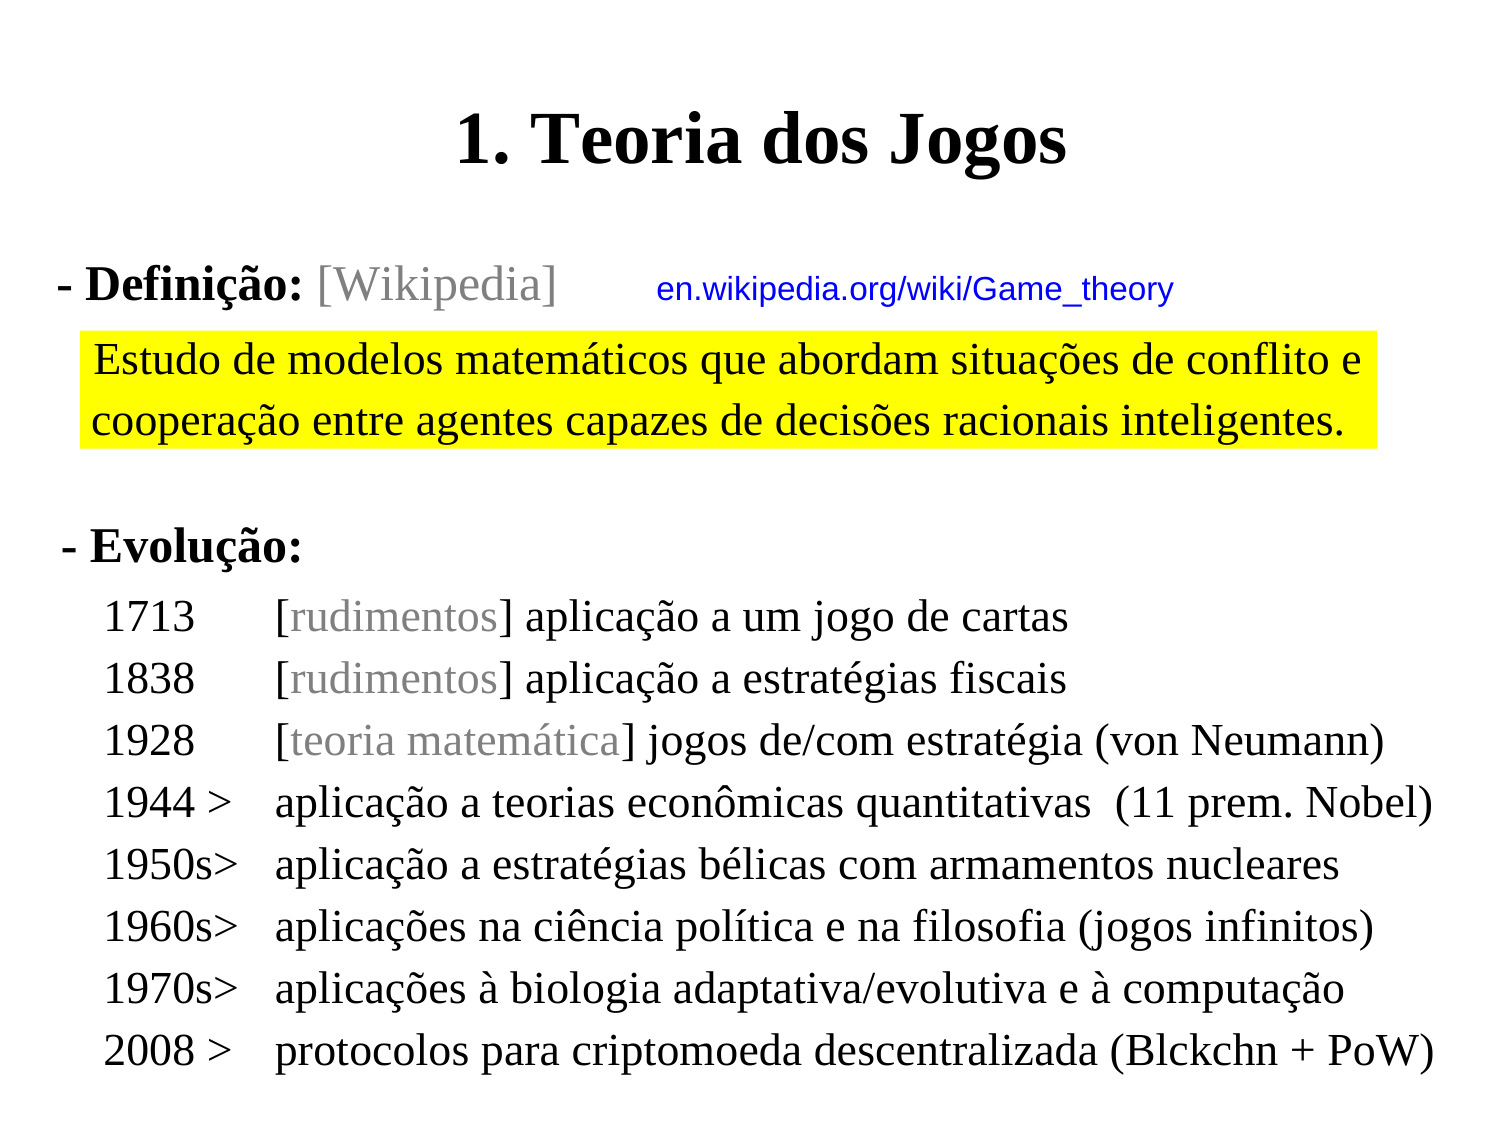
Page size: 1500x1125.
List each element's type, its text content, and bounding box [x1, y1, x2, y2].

text_box - Definição: [Wikipedia] en.wikipedia.org/wiki/Game_theory Estudo de modelos matemáticos que abordam situações de conflito e cooperação entre agentes capazes de decisões racionais inteligentes. - Evolução: 1713 [rudimentos] aplicação a um jogo de cartas 1838 [rudimentos] aplicação a estratégias fiscais 1928 [teoria matemática] jogos de/com estratégia (von Neumann) 1944 > aplicação a teorias econômicas quantitativas (11 prem. Nobel) 1950s> aplicação a estratégias bélicas com armamentos nucleares 1960s> aplicações na ciência política e na filosofia (jogos infinitos) 1970s> aplicações à biologia adaptativa/evolutiva e à computação 2008 > protocolos para criptomoeda descentralizada (Blckchn + PoW) [56, 244, 1442, 1076]
title 1. Teoria dos Jogos [97, 63, 1426, 214]
